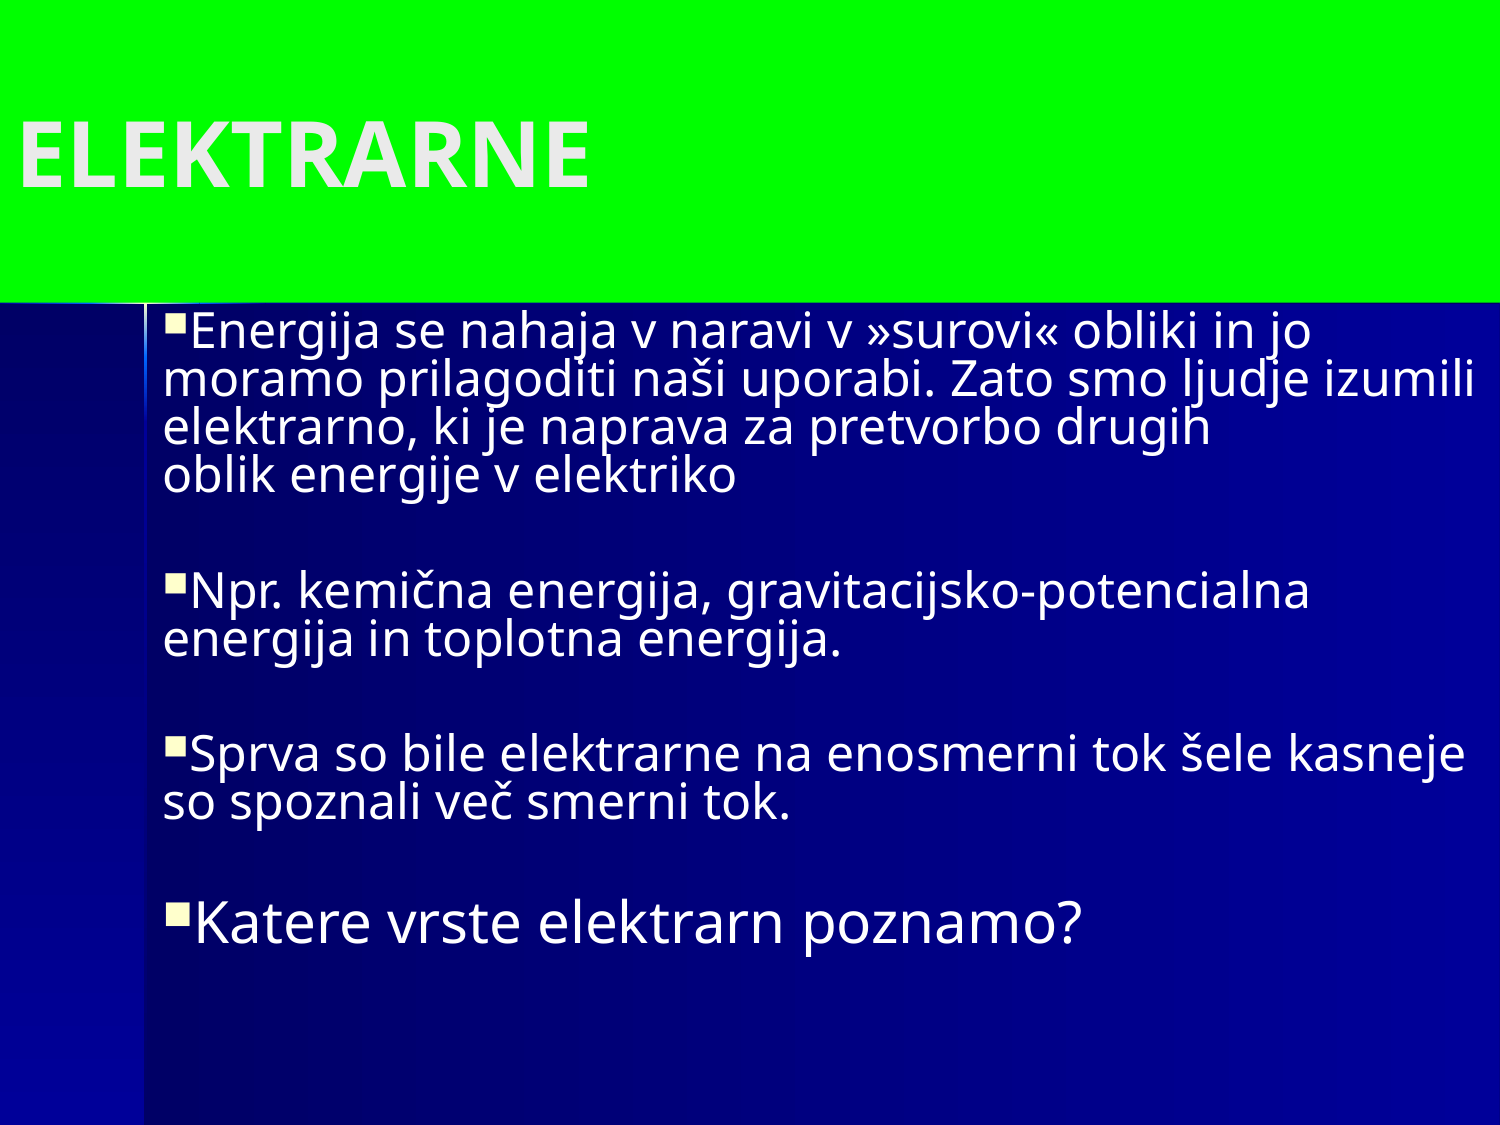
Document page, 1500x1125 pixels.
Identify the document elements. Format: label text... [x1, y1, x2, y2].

subtitle Energija se nahaja v naravi v »surovi« obliki in jo moramo prilagoditi naši uporabi. Zato smo ljudje izumili elektrarno, ki je naprava za pretvorbo drugih oblik energije v elektriko Npr. kemična energija, gravitacijsko-potencialna energija in toplotna energija. Sprva so bile elektrarne na enosmerni tok šele kasneje so spoznali več smerni tok. Katere vrste elektrarn poznamo? [147, 302, 1500, 925]
title ELEKTRARNE [0, 0, 1500, 303]
